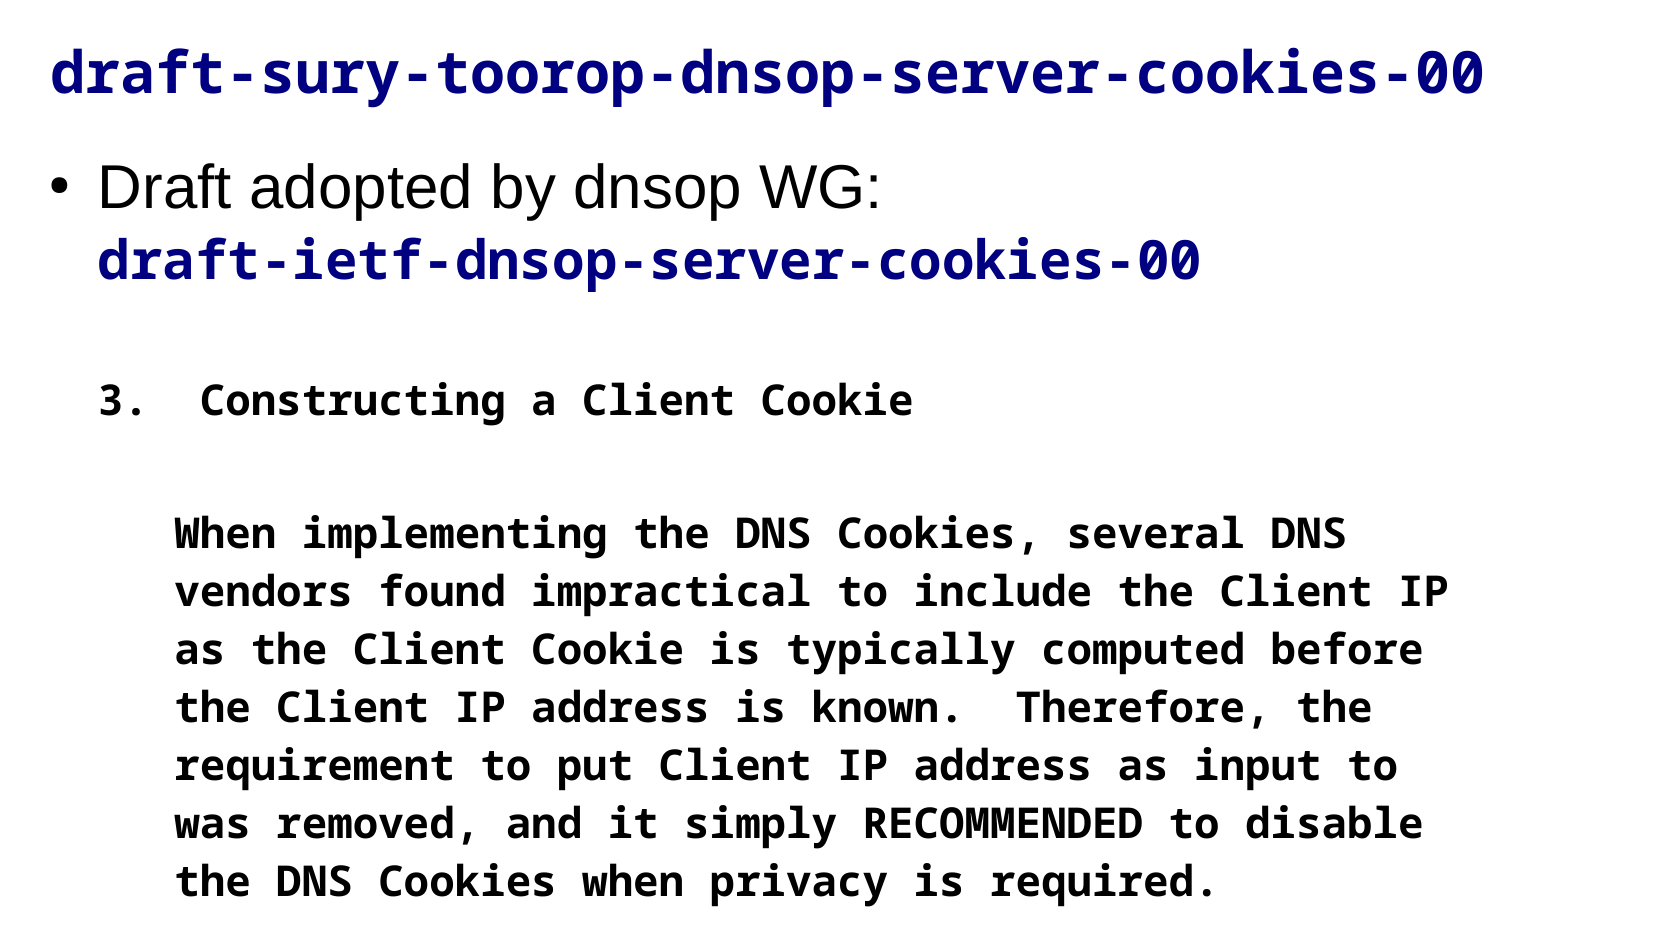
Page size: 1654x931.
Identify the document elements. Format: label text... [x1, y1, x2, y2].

text_box draft-sury-toorop-dnsop-server-cookies-00 [35, 23, 1607, 119]
list Draft adopted by dnsop WG:draft-ietf-dnsop-server-cookies-00 3. Constructing a Client Cookie When implementing the DNS Cookies, several DNS vendors found impractical to include the Client IP as the Client Cookie is typically computed before the Client IP address is known. Therefore, the requirement to put Client IP address as input to was removed, and it simply RECOMMENDED to disable the DNS Cookies when privacy is required. [32, 152, 1630, 910]
